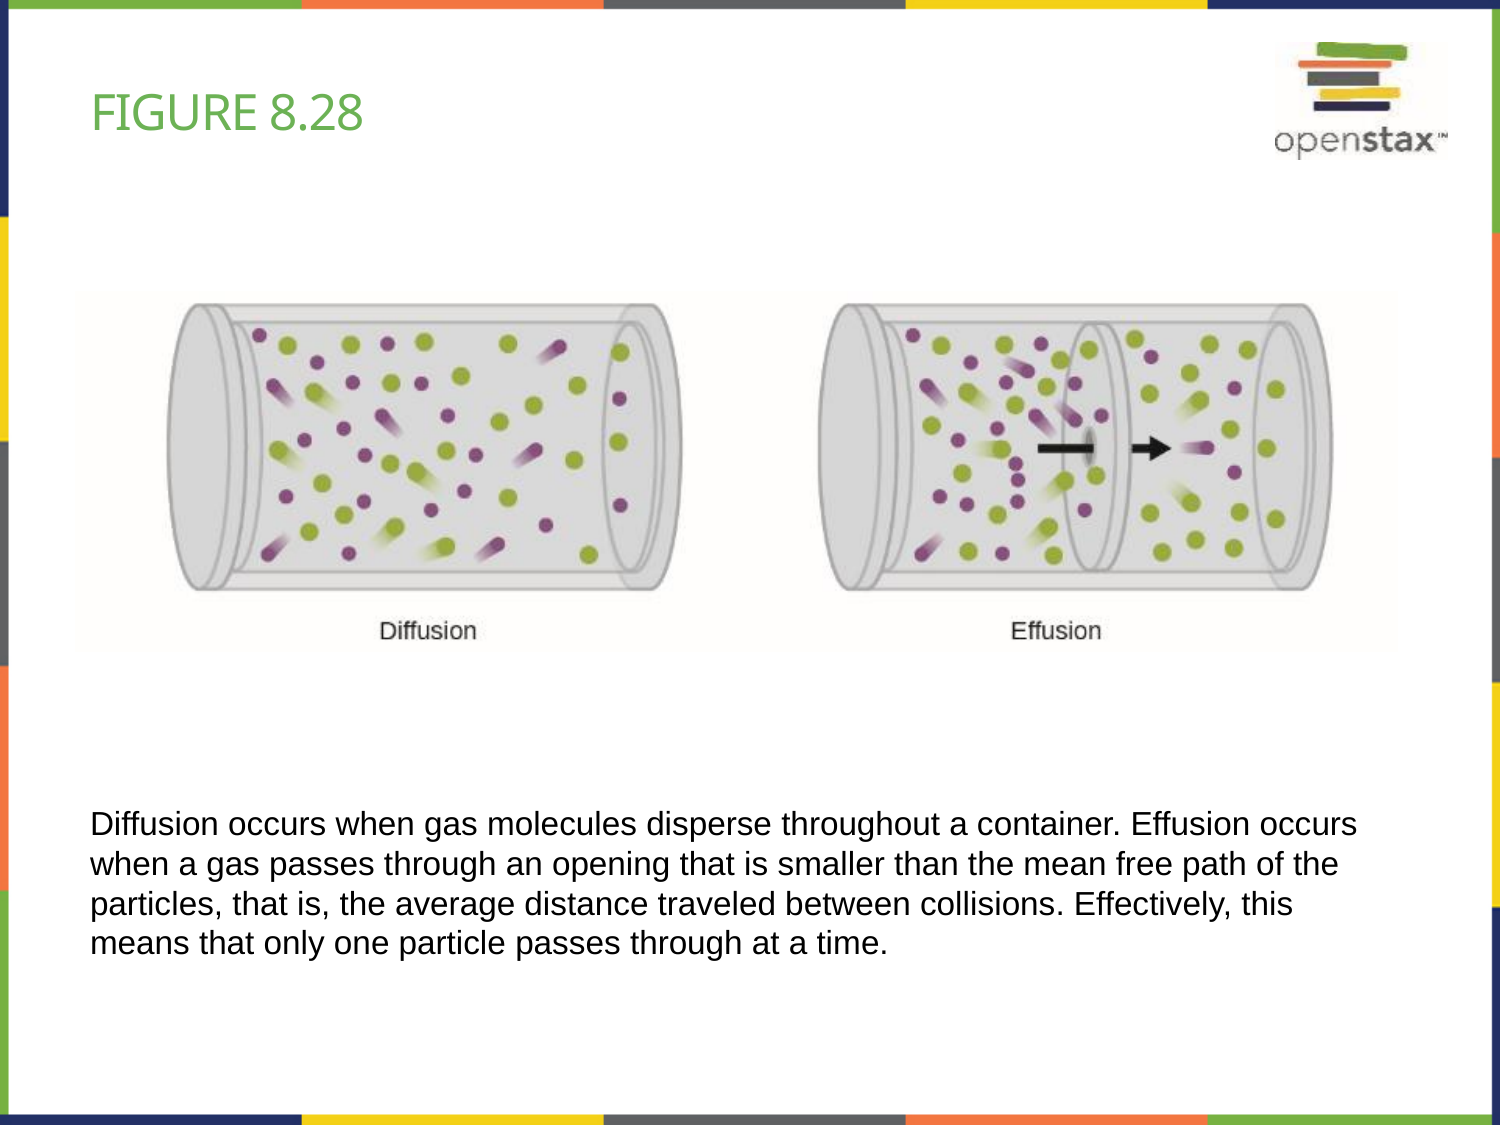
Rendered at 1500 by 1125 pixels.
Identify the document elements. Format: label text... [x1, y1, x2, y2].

picture [0, 0, 1500, 1125]
title Figure 8.28 [75, 39, 1398, 148]
list Diffusion occurs when gas molecules disperse throughout a container. Effusion occurs when a gas passes through an opening that is smaller than the mean free path of the particles, that is, the average distance traveled between collisions. Effectively, this means that only one particle passes through at a time. [75, 794, 1398, 986]
